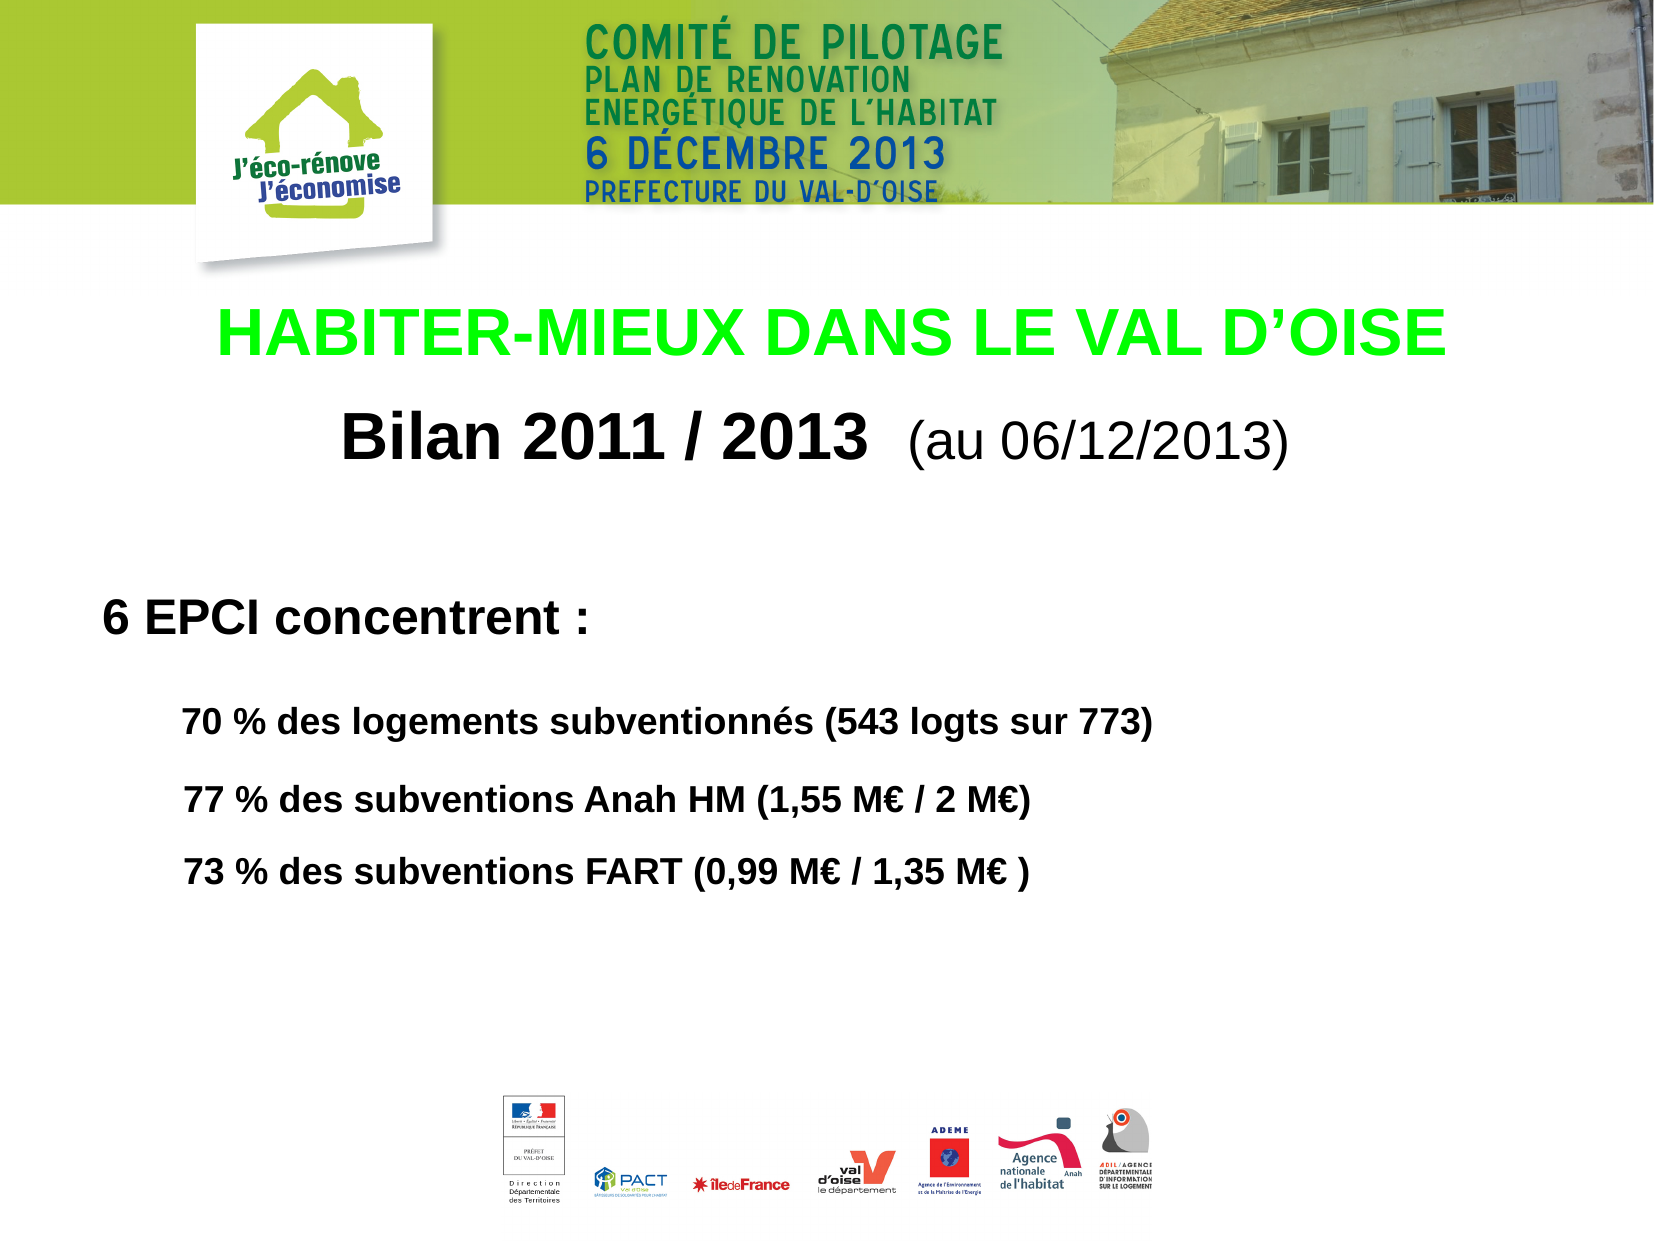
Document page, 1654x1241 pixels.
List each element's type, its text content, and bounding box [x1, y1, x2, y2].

list HABITER-MIEUX DANS LE VAL D’OISE Bilan 2011 / 2013 (au 06/12/2013) 6 EPCI concentrent : 70 % des logements subventionnés (543 logts sur 773) 77 % des subventions Anah HM (1,55 M€ / 2 M€) 73 % des subventions FART (0,99 M€ / 1,35 M€ ) [88, 295, 1577, 1015]
